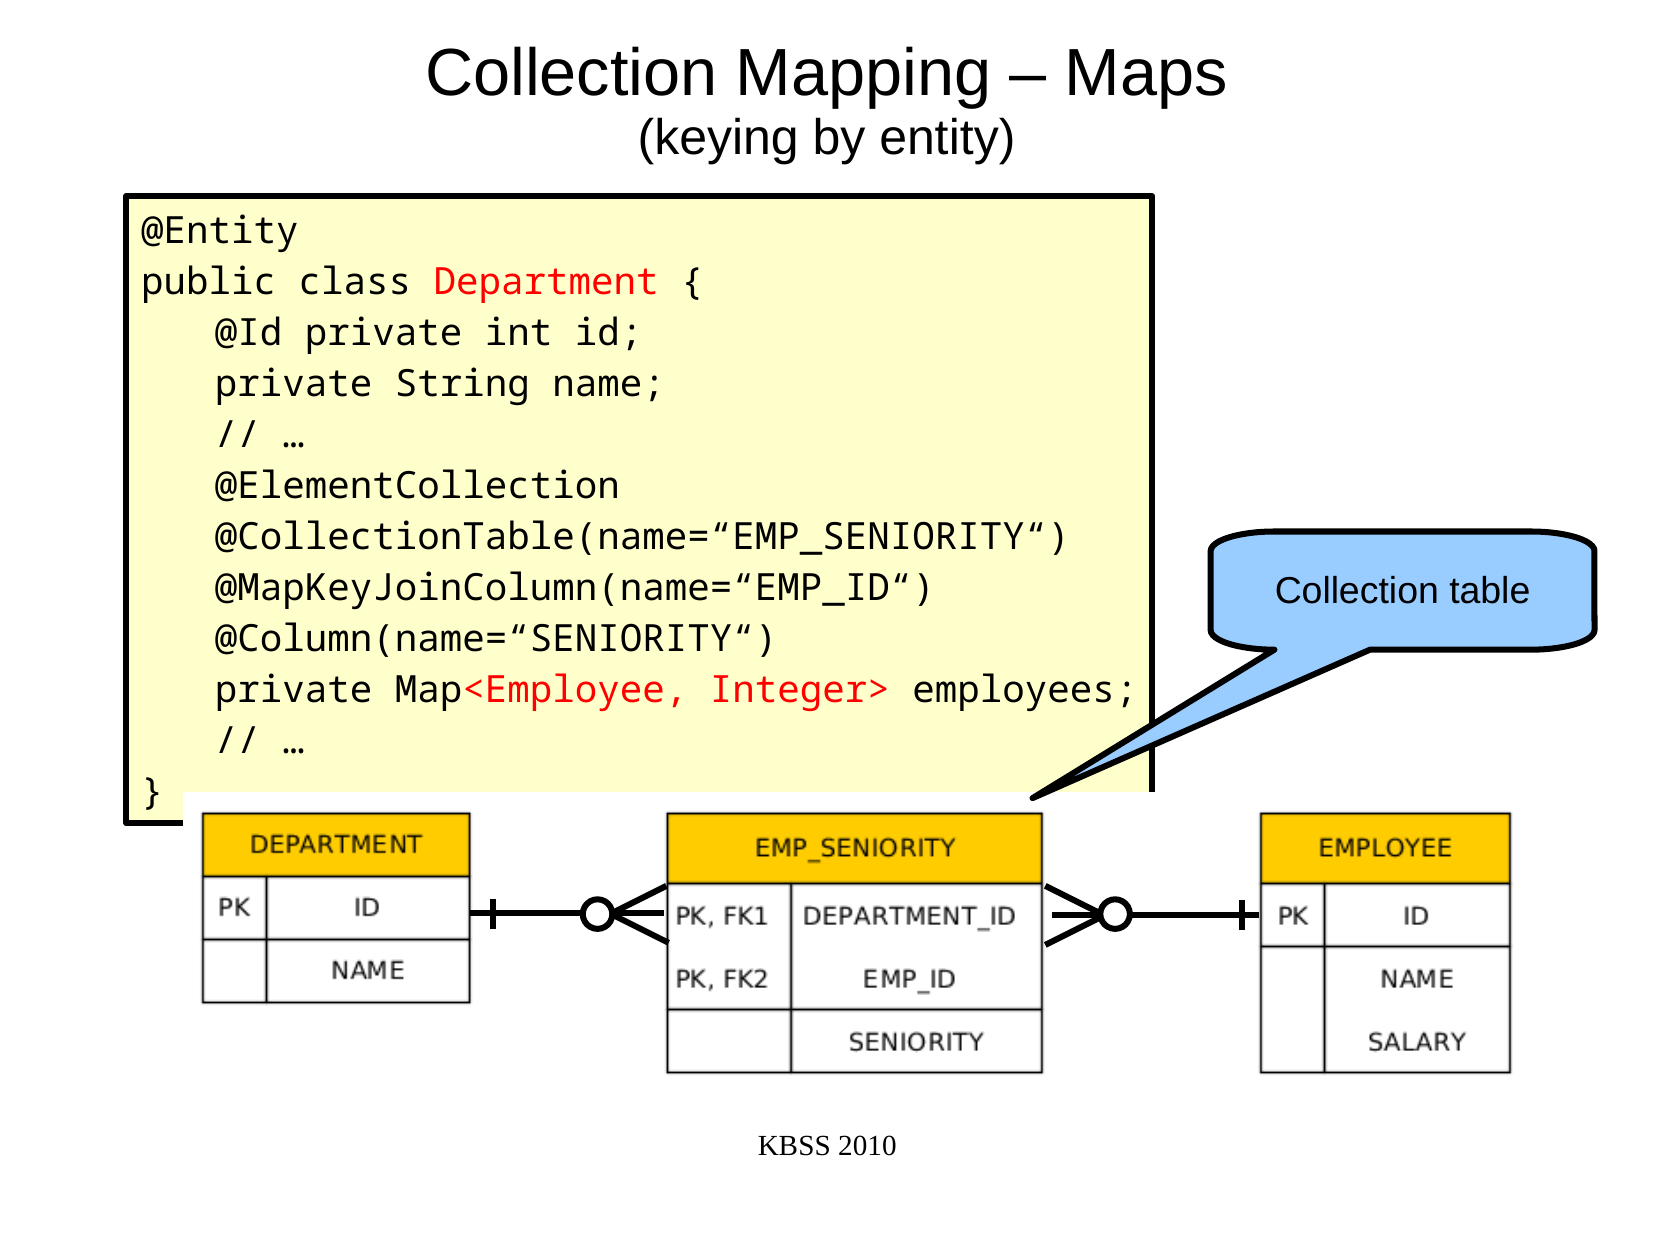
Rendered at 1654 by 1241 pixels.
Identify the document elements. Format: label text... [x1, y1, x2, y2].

text_box @Entity public class Department { @Id private int id; private String name; // … @ElementCollection @CollectionTable(name=“EMP_SENIORITY“) @MapKeyJoinColumn(name=“EMP_ID“) @Column(name=“SENIORITY“) private Map<Employee, Integer> employees; // … } [126, 196, 1153, 734]
picture [183, 792, 1536, 1093]
text_box Collection table [1032, 531, 1595, 799]
text_box [1100, 899, 1130, 929]
title Collection Mapping – Maps (keying by entity) [0, 3, 1654, 196]
text_box [582, 899, 613, 929]
